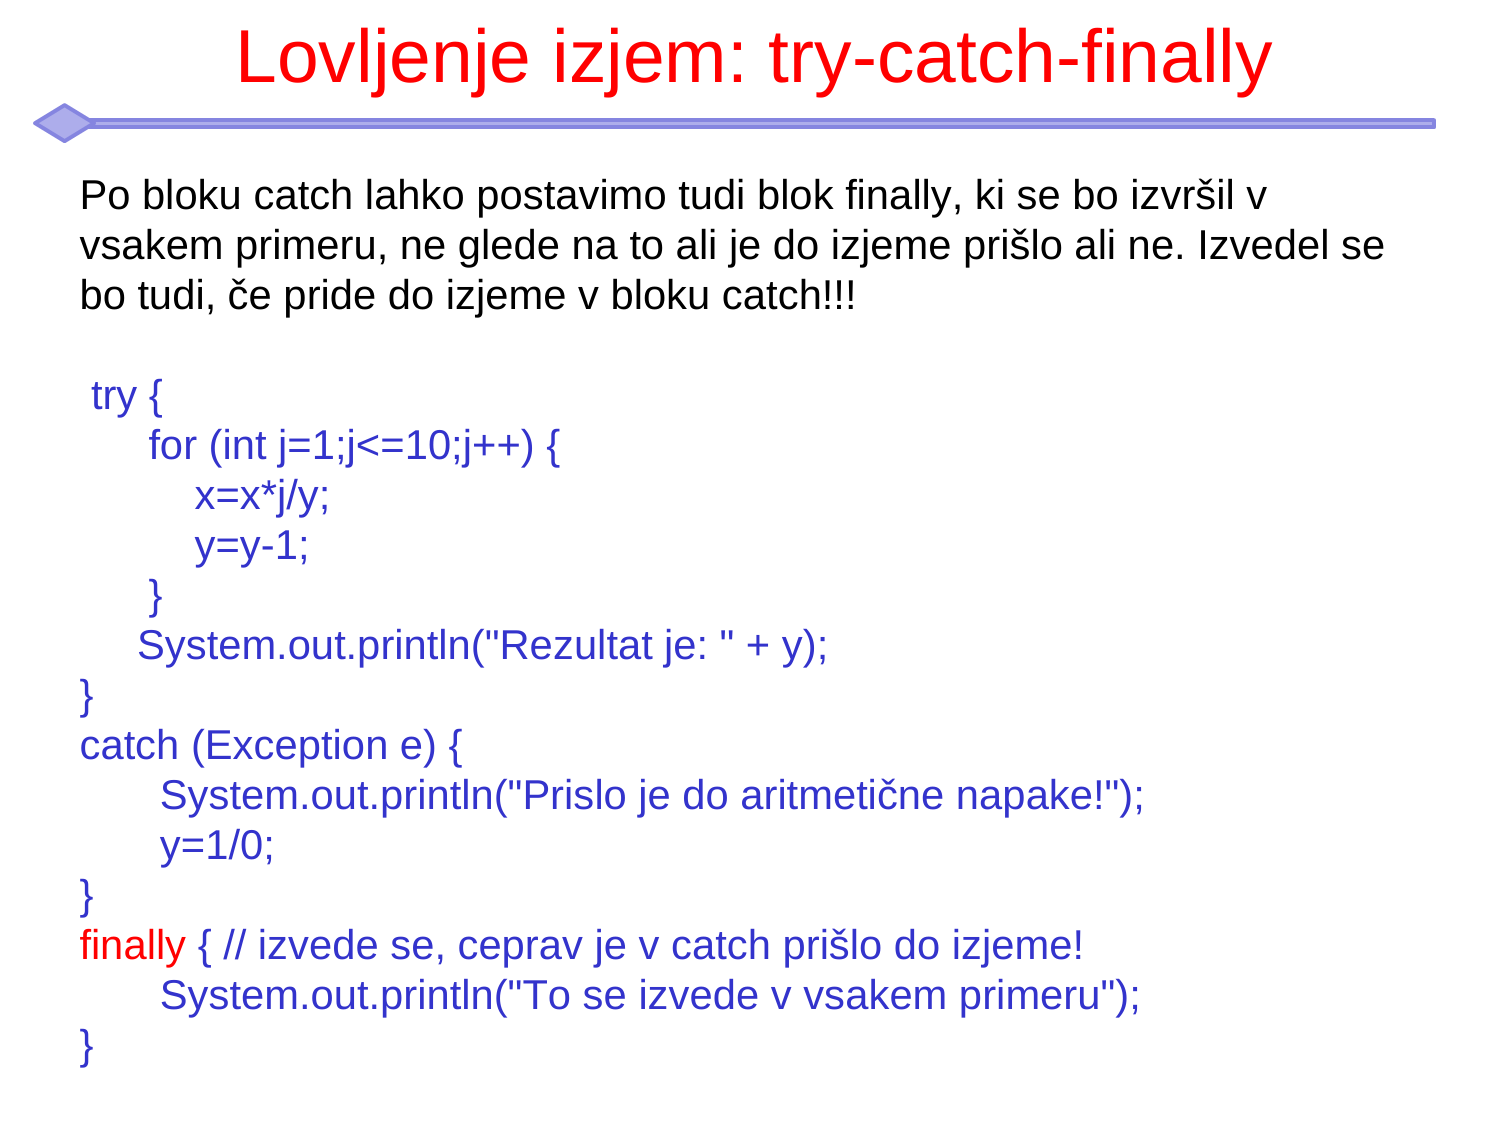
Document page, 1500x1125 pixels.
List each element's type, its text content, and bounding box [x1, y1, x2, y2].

title Lovljenje izjem: try-catch-finally [117, 0, 1393, 106]
text_box Po bloku catch lahko postavimo tudi blok finally, ki se bo izvršil v vsakem primeru, ne glede na to ali je do izjeme prišlo ali ne. Izvedel se bo tudi, če pride do izjeme v bloku catch!!! try { for (int j=1;j<=10;j++) { x=x*j/y; y=y-1; } System.out.println("Rezultat je: " + y); } catch (Exception e) { System.out.println("Prislo je do aritmetične napake!"); y=1/0; } finally { // izvede se, ceprav je v catch prišlo do izjeme! System.out.println("To se izvede v vsakem primeru"); } [64, 159, 1436, 1076]
picture [33, 103, 1436, 143]
